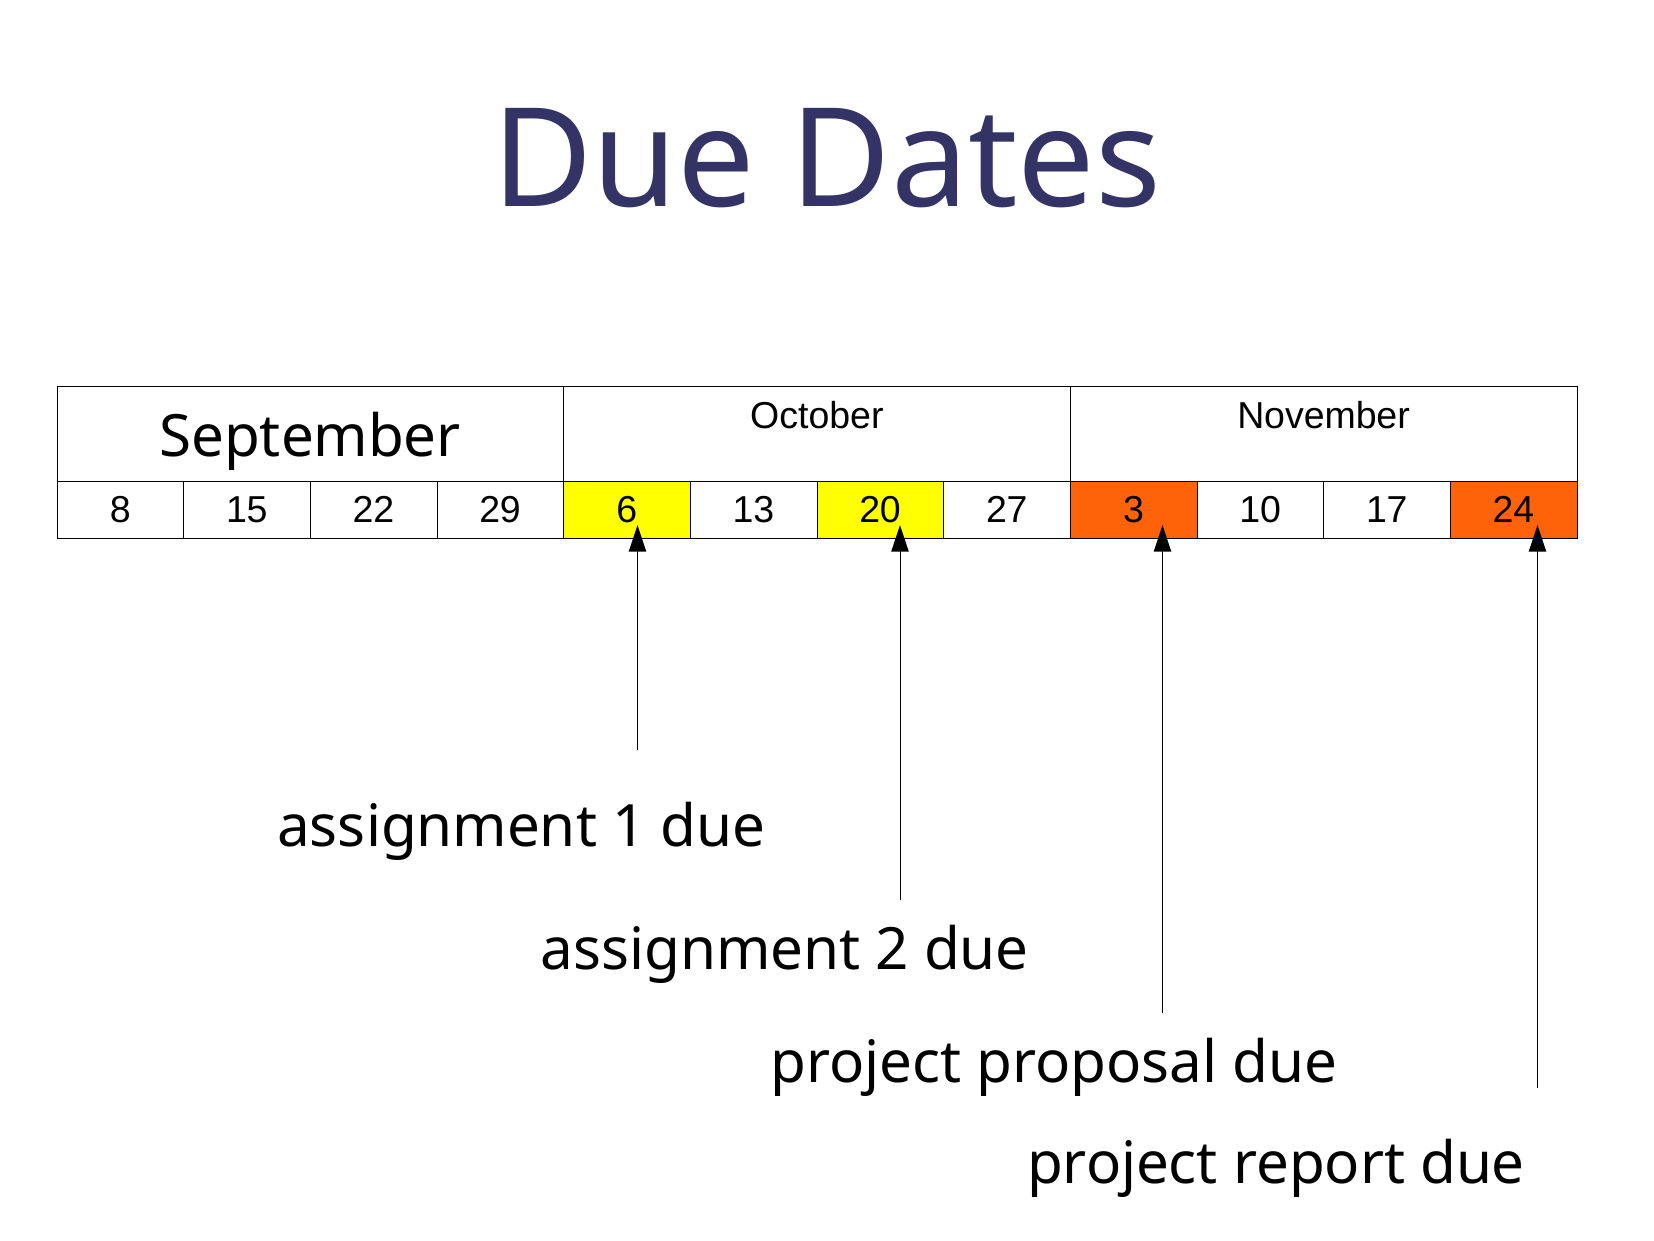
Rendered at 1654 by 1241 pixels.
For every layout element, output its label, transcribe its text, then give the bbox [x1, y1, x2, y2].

table_cell 22 [311, 482, 437, 538]
table_cell 8 [58, 482, 183, 538]
table_cell 29 [438, 482, 563, 538]
text_box project proposal due [755, 1012, 1388, 1099]
text_box assignment 2 due [526, 900, 1078, 986]
table_cell 6 [564, 482, 690, 538]
table_header November [1071, 387, 1577, 481]
title Due Dates [82, 56, 1571, 250]
table_cell 20 [818, 482, 943, 538]
table_header October [564, 387, 1070, 481]
text_box project report due [1012, 1114, 1574, 1201]
table_cell 13 [691, 482, 817, 538]
table_cell 15 [184, 482, 310, 538]
table_cell 24 [1451, 482, 1577, 538]
table_cell 27 [944, 482, 1070, 538]
text_box assignment 1 due [262, 776, 814, 863]
table_cell 10 [1198, 482, 1323, 538]
table_header September [58, 387, 563, 481]
table_cell 17 [1324, 482, 1450, 538]
table_cell 3 [1071, 482, 1197, 538]
